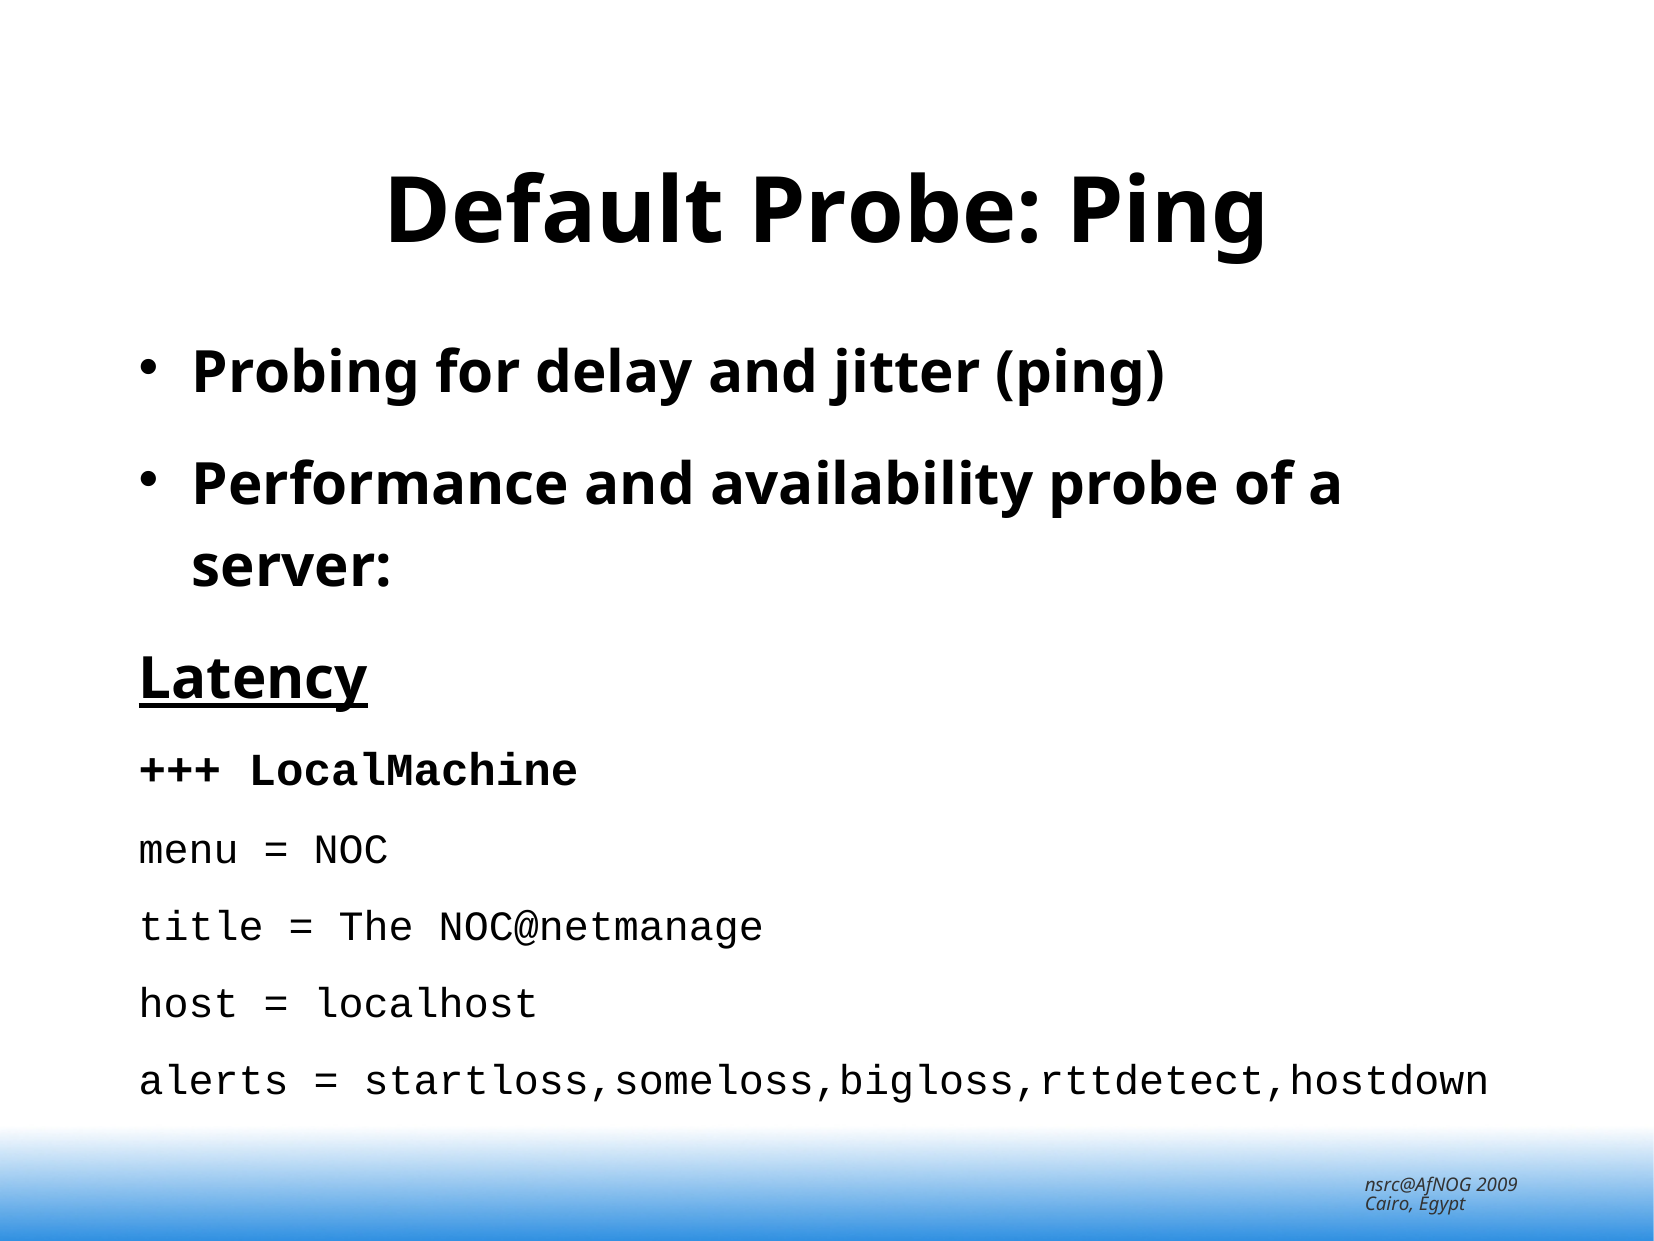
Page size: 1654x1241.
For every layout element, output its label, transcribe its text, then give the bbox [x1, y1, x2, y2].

list Probing for delay and jitter (ping)‏ Performance and availability probe of a server: Latency +++ LocalMachine menu = NOC title = The NOC@netmanage host = localhost alerts = startloss,someloss,bigloss,rttdetect,hostdown [121, 327, 1559, 1117]
picture [0, 1124, 1654, 1241]
title Default Probe: Ping [121, 102, 1534, 311]
